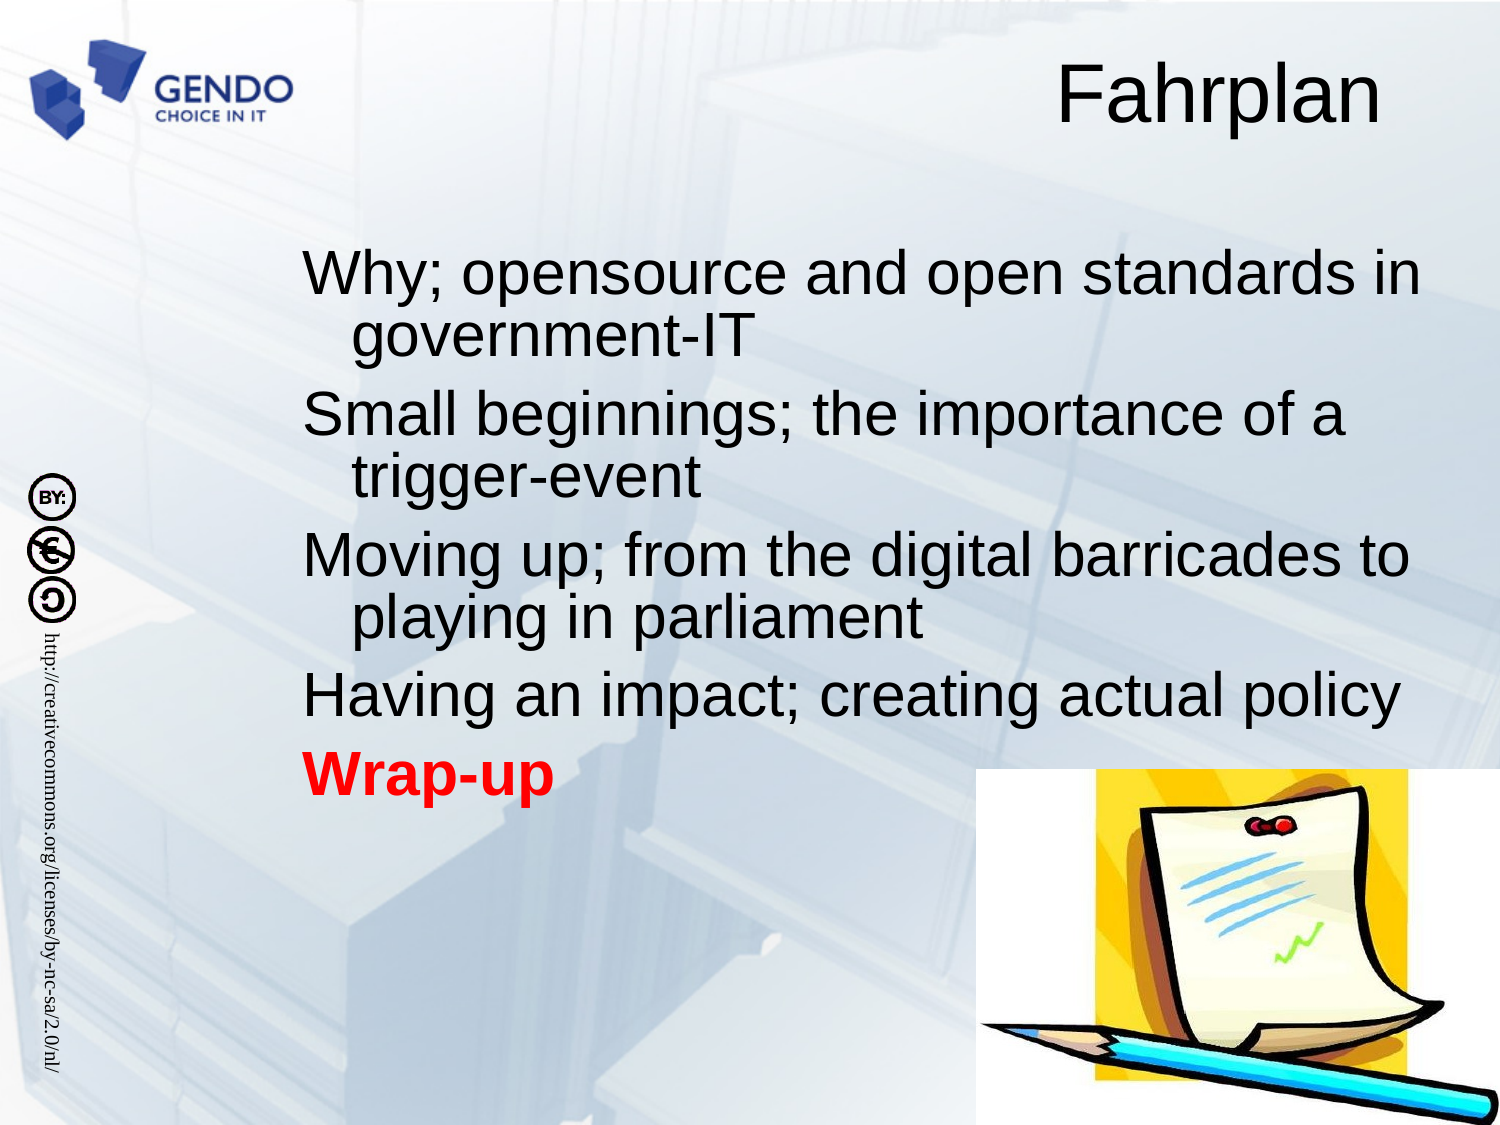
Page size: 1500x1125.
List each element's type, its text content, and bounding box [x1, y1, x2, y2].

picture [0, 0, 1500, 1125]
title Fahrplan [809, 25, 1500, 170]
list Why; opensource and open standards in government-IT Small beginnings; the importance of a trigger-event Moving up; from the digital barricades to playing in parliament Having an impact; creating actual policy Wrap-up [302, 244, 1442, 966]
